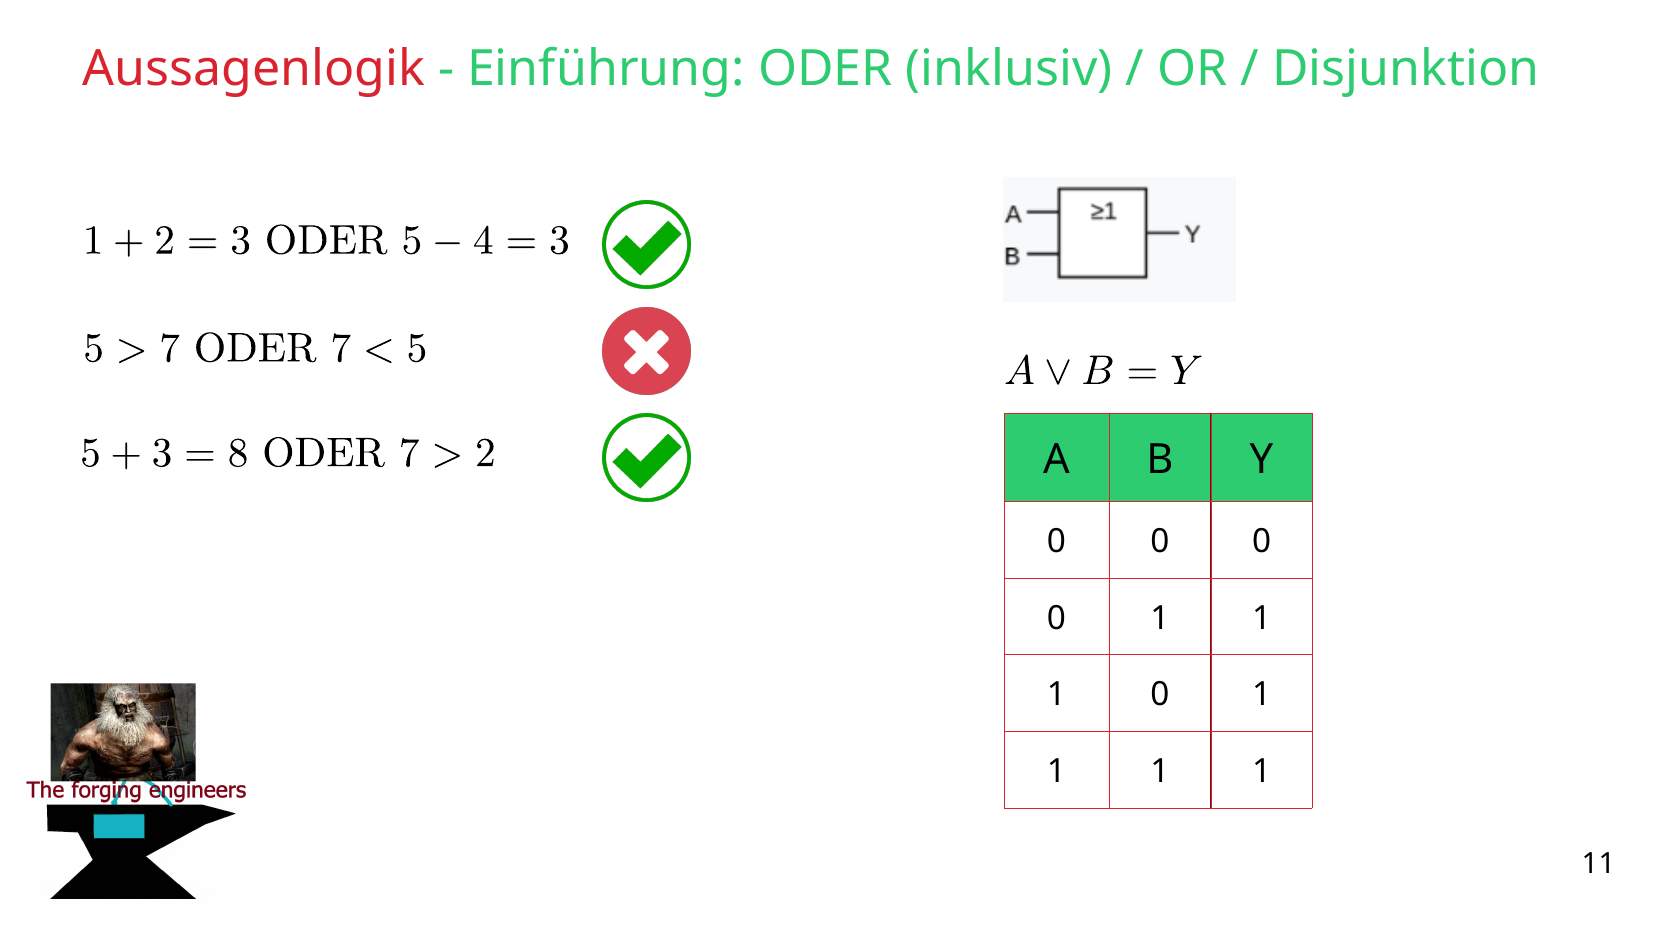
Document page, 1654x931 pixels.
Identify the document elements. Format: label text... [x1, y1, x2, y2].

picture [80, 437, 494, 470]
picture [81, 330, 427, 365]
table_header A [1005, 414, 1109, 501]
table_cell 1 [1212, 579, 1312, 654]
picture [17, 679, 254, 916]
title Aussagenlogik - Einführung: ODER (inklusiv) / OR / Disjunktion [82, 37, 1571, 95]
table_cell 1 [1212, 655, 1312, 731]
table_cell 1 [1005, 732, 1109, 808]
table_cell 0 [1005, 579, 1109, 654]
picture [602, 200, 691, 289]
table_cell 1 [1005, 655, 1109, 731]
table_cell 0 [1110, 502, 1210, 578]
table_header Y [1212, 414, 1312, 501]
table_header B [1110, 414, 1210, 501]
table_cell 0 [1005, 502, 1109, 578]
picture [1003, 177, 1236, 303]
picture [602, 307, 691, 395]
picture [82, 224, 568, 258]
table_cell 1 [1110, 732, 1210, 808]
picture [602, 413, 691, 502]
table_cell 1 [1110, 579, 1210, 654]
table_cell 1 [1212, 732, 1312, 808]
table_cell 0 [1212, 502, 1312, 578]
table_cell 0 [1110, 655, 1210, 731]
picture [1003, 354, 1202, 385]
